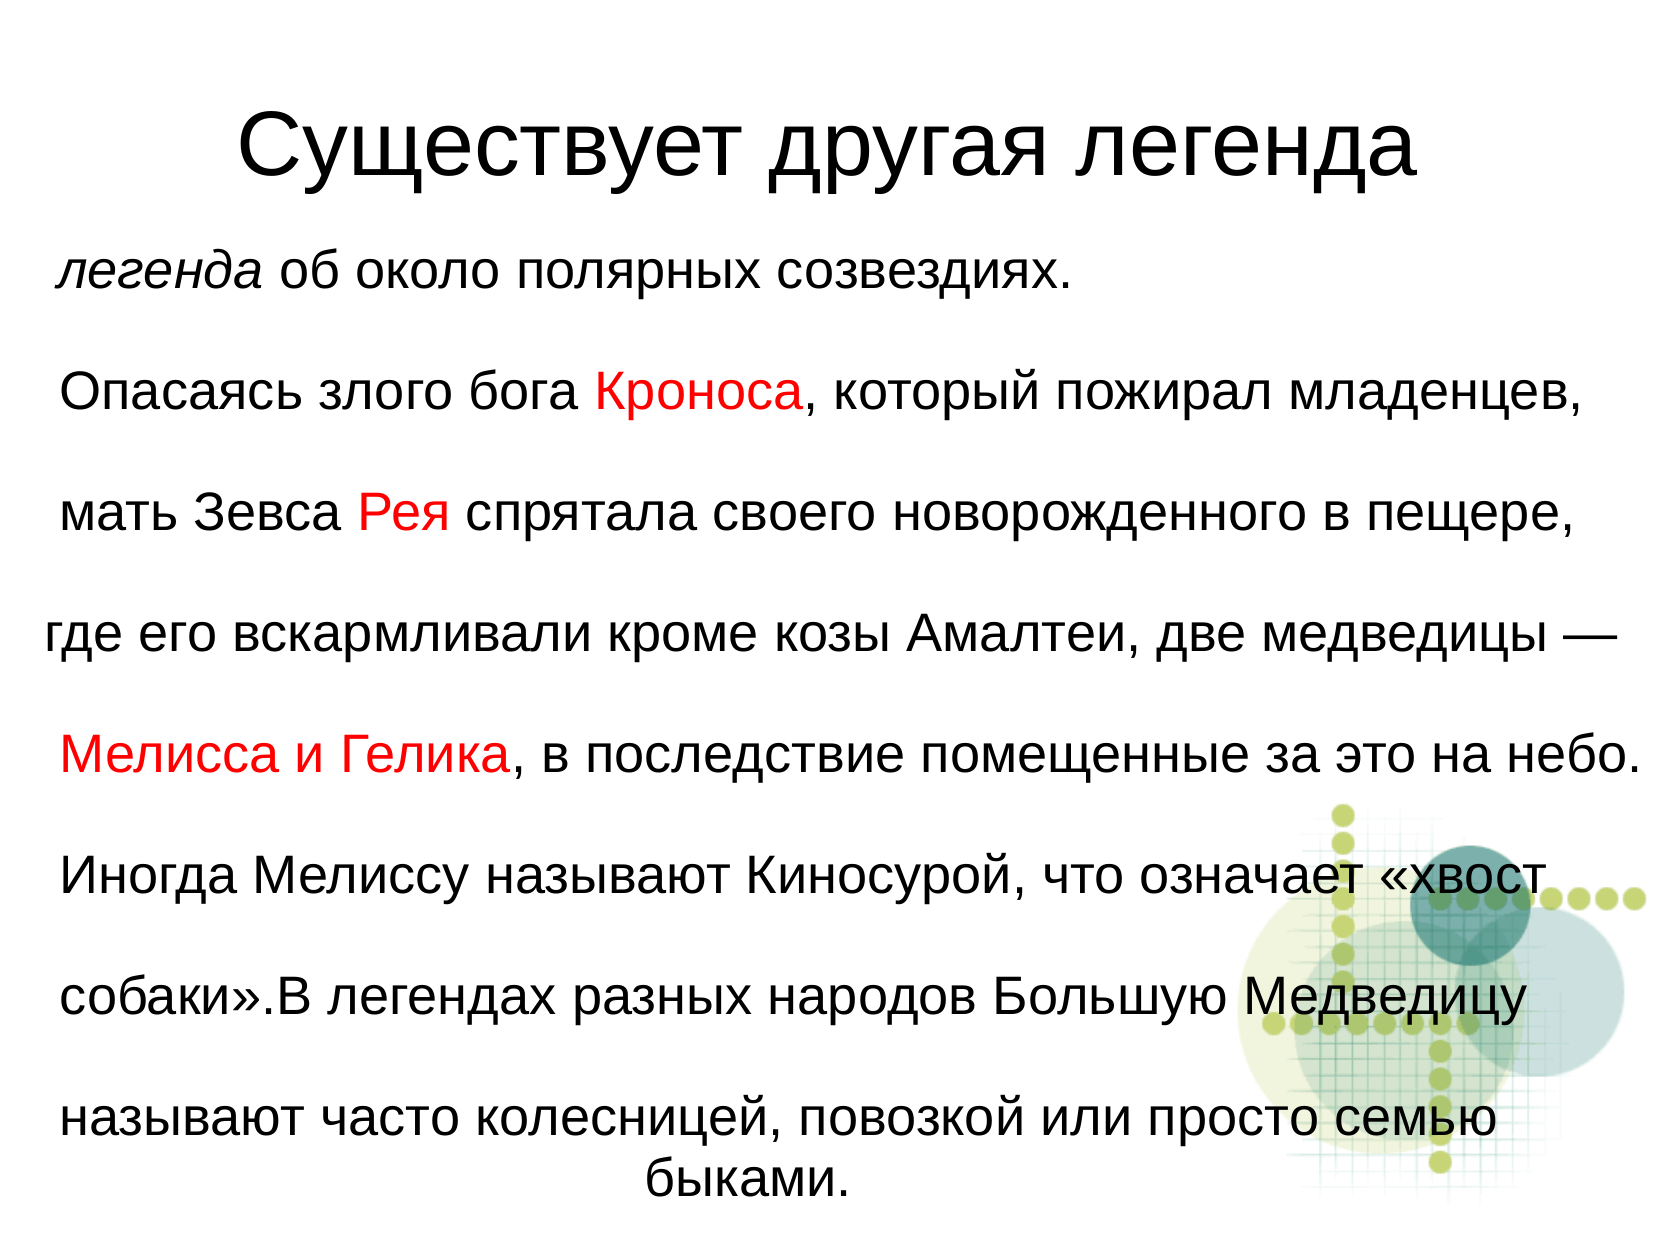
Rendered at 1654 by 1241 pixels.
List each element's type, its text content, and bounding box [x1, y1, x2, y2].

text_box легенда об около полярных созвездиях. Опасаясь злого бога Кроноса, который пожирал младенцев, мать Зевса Рея спрятала своего новорожденного в пещере, где его вскармливали кроме козы Амалтеи, две медведицы — Мелисса и Гелика, в последствие помещенные за это на небо. Иногда Мелиссу называют Киносурой, что означает «хвост собаки».В легендах разных народов Большую Медведицу называют часто колесницей, повозкой или просто семью быками. [29, 231, 1654, 1241]
title Существует другая легенда [121, 91, 1534, 231]
